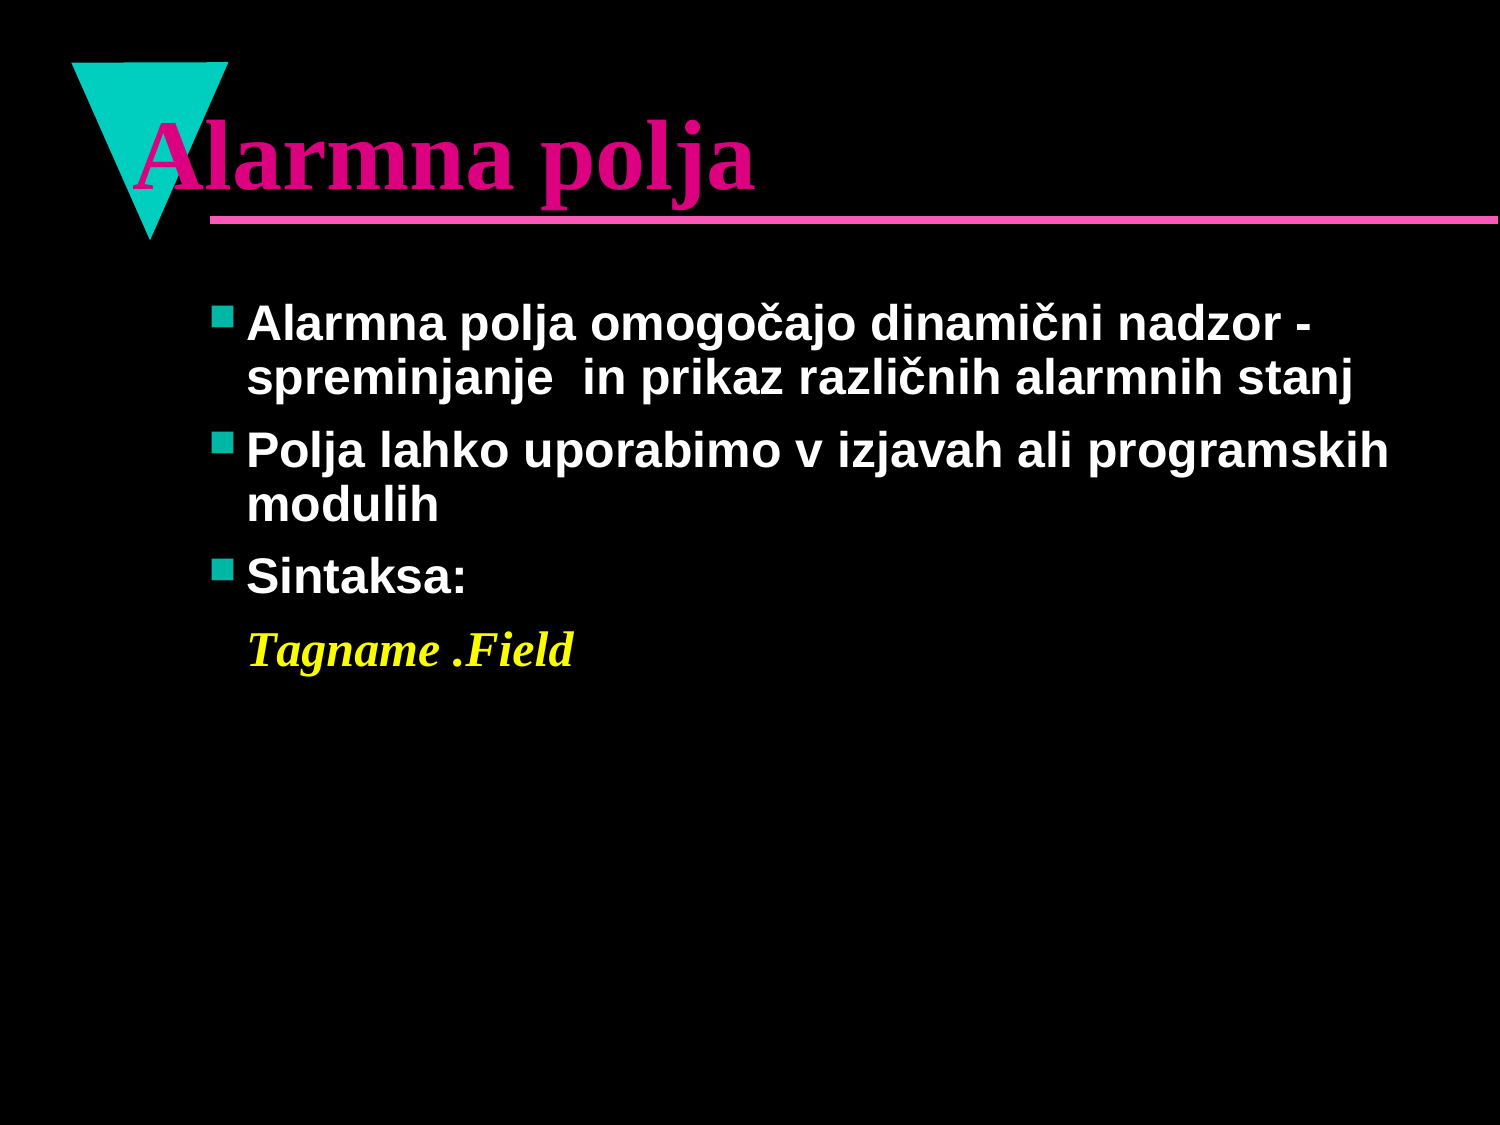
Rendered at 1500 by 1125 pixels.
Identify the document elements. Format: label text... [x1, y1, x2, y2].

list Alarmna polja omogočajo dinamični nadzor - spreminjanje in prikaz različnih alarmnih stanj Polja lahko uporabimo v izjavah ali programskih modulih Sintaksa: Tagname .Field [118, 289, 1500, 963]
title Alarmna polja [117, 63, 1500, 251]
